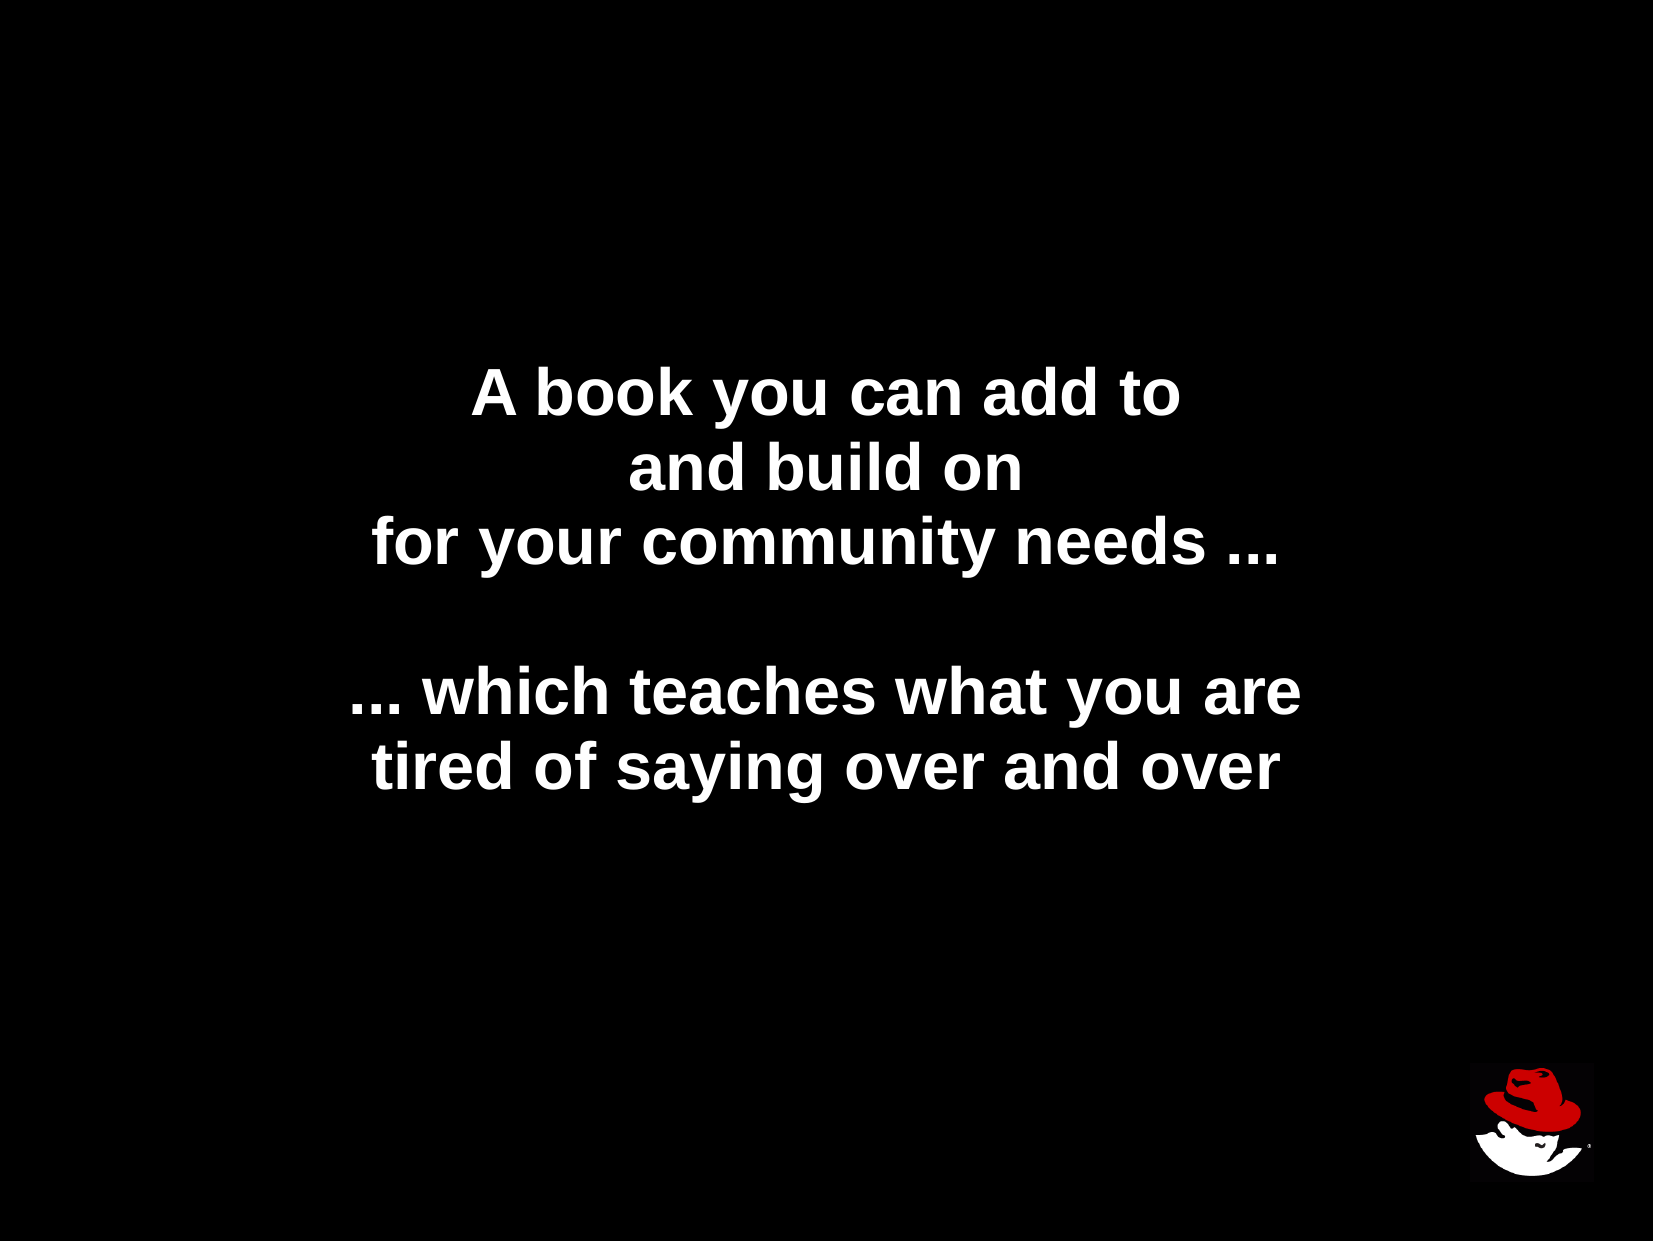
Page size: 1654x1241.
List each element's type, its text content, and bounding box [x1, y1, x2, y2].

picture [1470, 1063, 1594, 1182]
subtitle A book you can add to and build on for your community needs ... ... which teaches what you are tired of saying over and over [82, 49, 1571, 1109]
